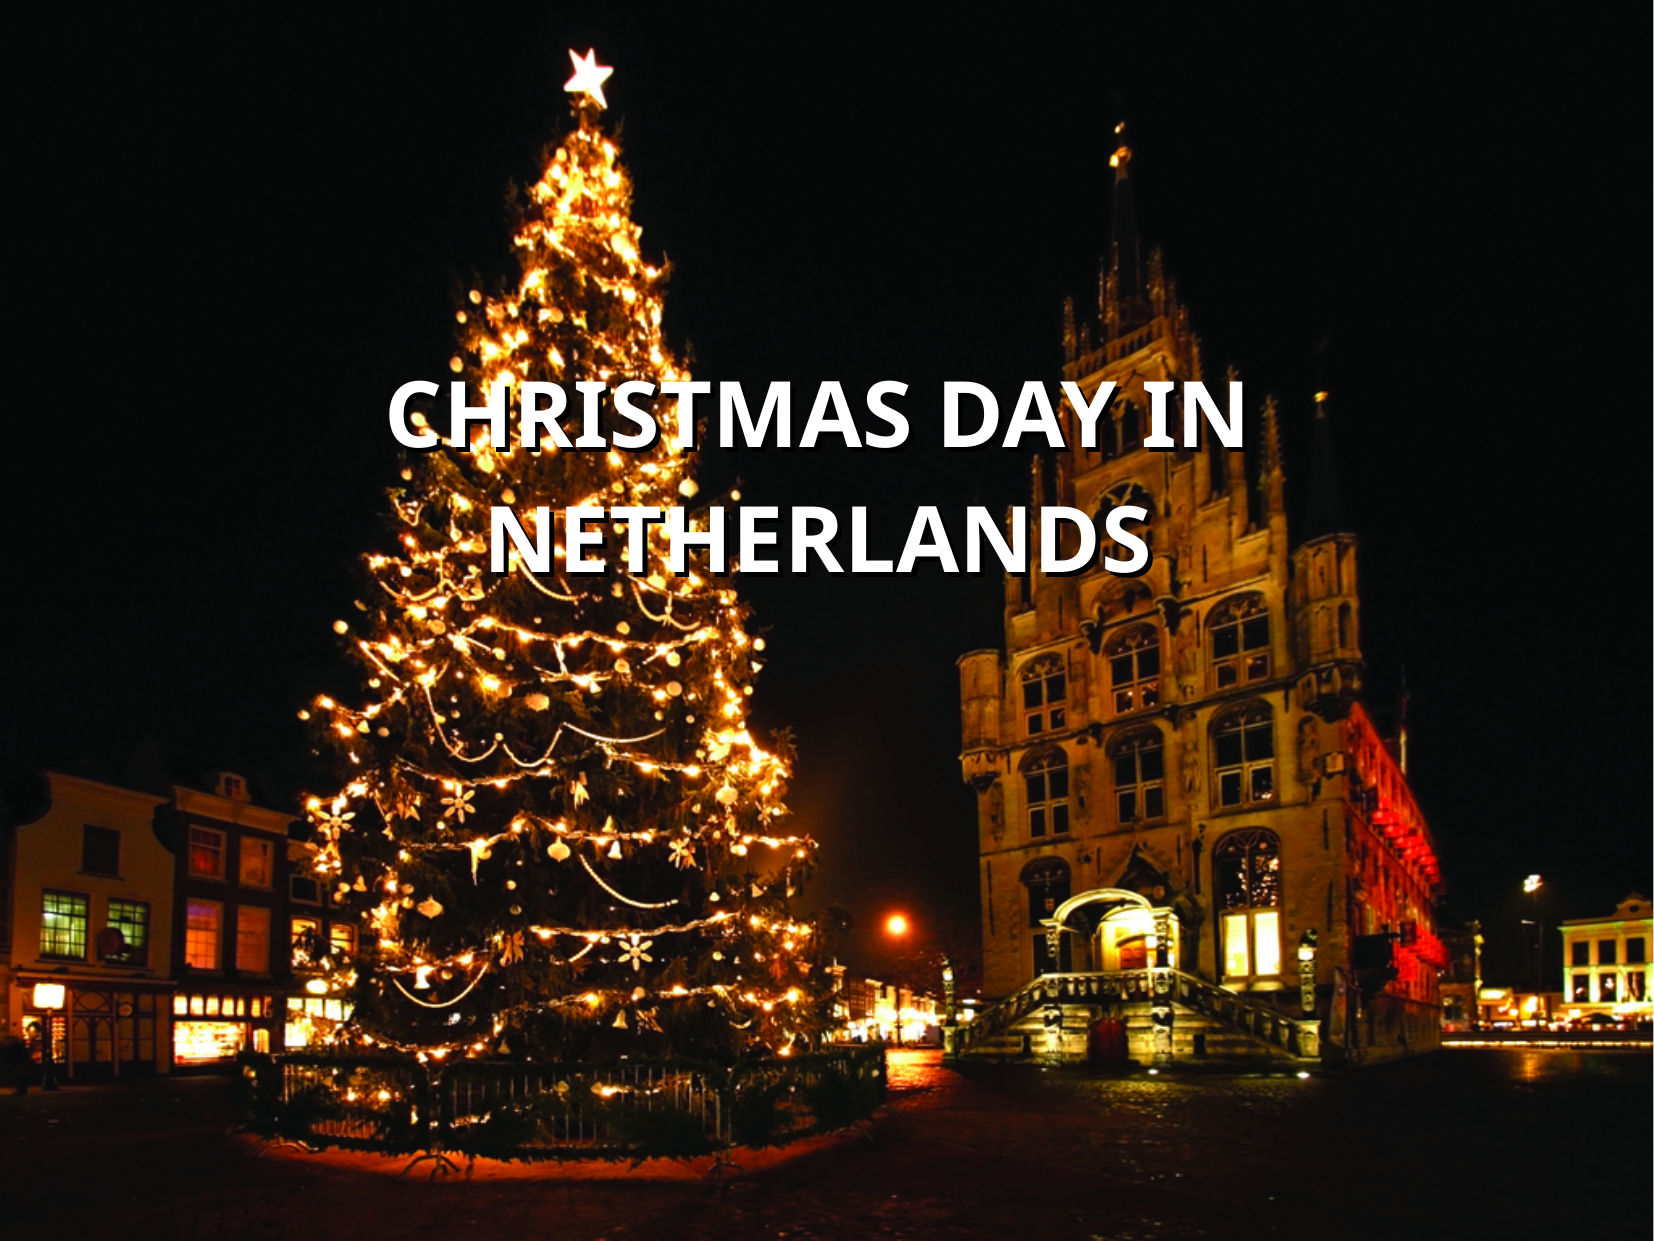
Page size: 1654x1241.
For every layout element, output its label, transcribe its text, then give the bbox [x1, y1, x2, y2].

text_box CHRISTMAS DAY IN NETHERLANDS [207, 380, 1430, 1193]
picture [0, 0, 1654, 1241]
